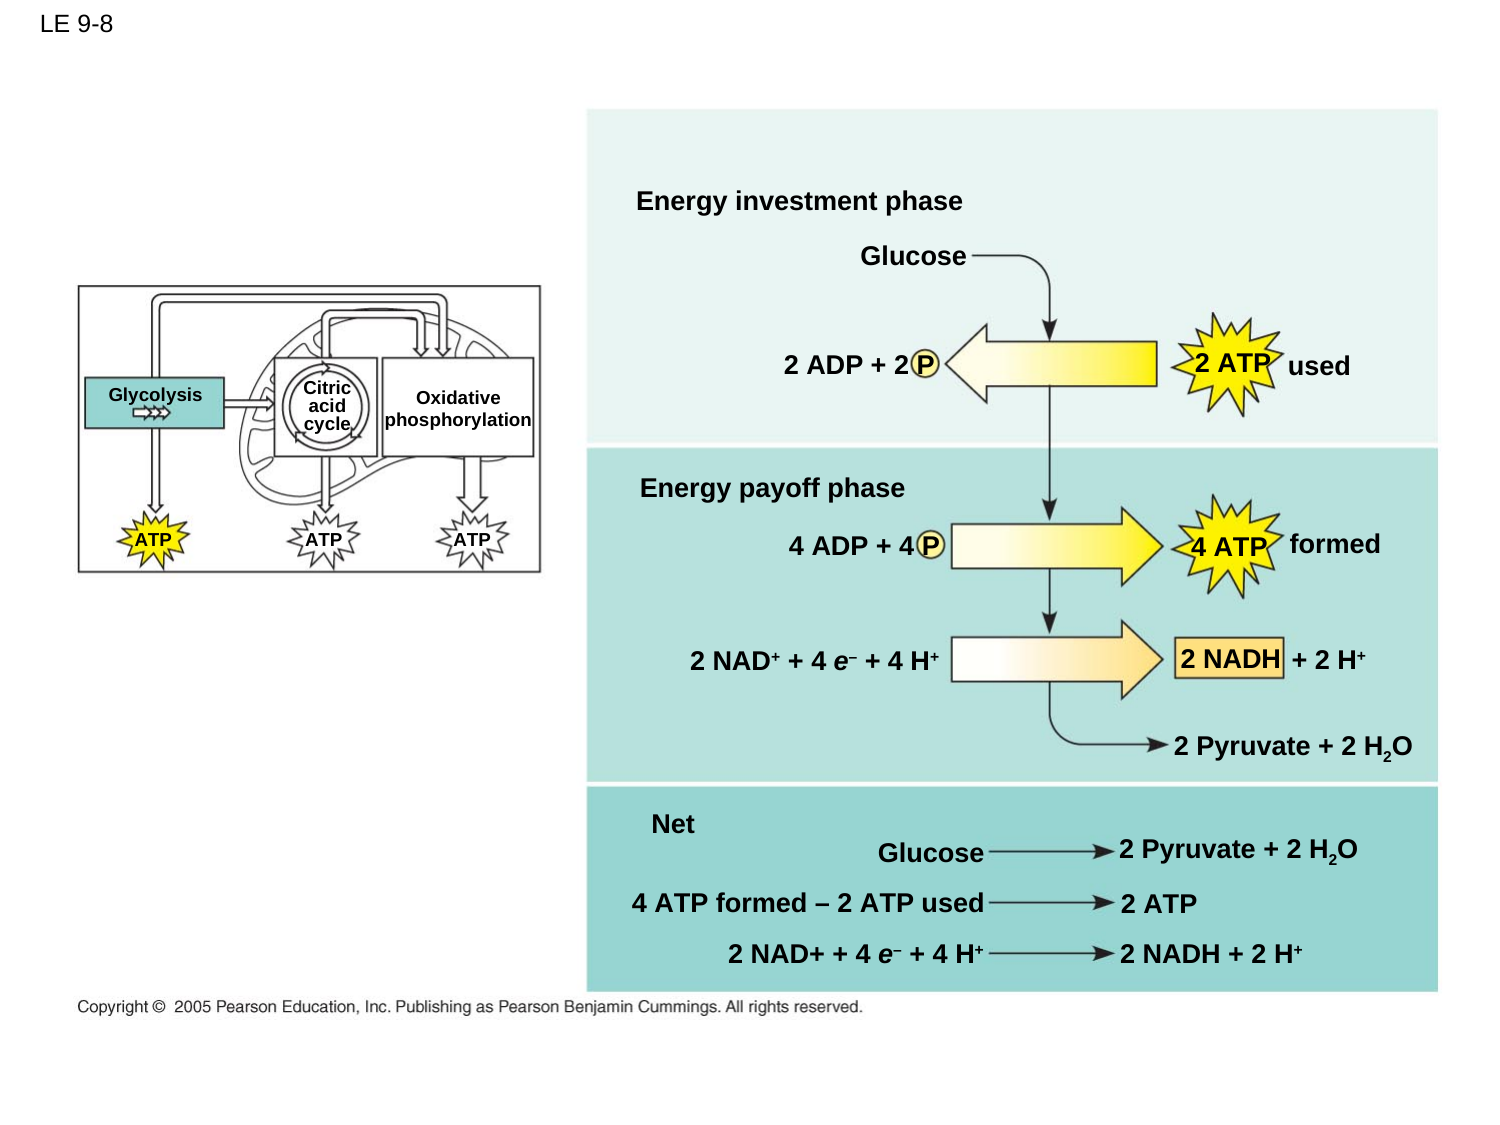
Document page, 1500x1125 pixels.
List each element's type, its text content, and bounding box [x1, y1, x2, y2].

text_box 2 NADH [1180, 641, 1283, 680]
text_box Glucose [729, 834, 985, 874]
text_box 2 ATP [1194, 345, 1280, 378]
text_box Energy investment phase [635, 183, 970, 223]
text_box 4 ADP + 4 P [789, 528, 950, 562]
text_box 4 ATP formed – 2 ATP used [602, 885, 985, 918]
text_box ATP [446, 527, 499, 554]
text_box Citric acid cycle [295, 380, 360, 450]
text_box 2 ADP + 2 P [783, 347, 944, 381]
text_box Oxidative phosphorylation [382, 385, 535, 433]
text_box 2 NAD+ + 4 e– + 4 H+ [690, 643, 953, 677]
text_box ATP [127, 527, 180, 554]
text_box Glucose [860, 238, 973, 271]
text_box + 2 H+ [1291, 642, 1375, 676]
text_box 2 NAD+ + 4 e– + 4 H+ [601, 936, 984, 969]
text_box Glycolysis [108, 382, 221, 415]
title LE 9-8 [24, 0, 351, 51]
text_box 2 ATP [1120, 886, 1211, 924]
text_box Net [651, 806, 700, 842]
text_box 2 NADH + 2 H+ [1120, 936, 1312, 972]
picture [49, 99, 1450, 1026]
text_box 2 Pyruvate + 2 H2O [1119, 831, 1374, 871]
text_box 4 ATP [1191, 528, 1276, 561]
text_box used [1287, 348, 1360, 383]
text_box formed [1289, 526, 1392, 565]
text_box Energy payoff phase [639, 470, 922, 508]
text_box 2 Pyruvate + 2 H2O [1173, 728, 1429, 767]
text_box ATP [297, 527, 350, 554]
